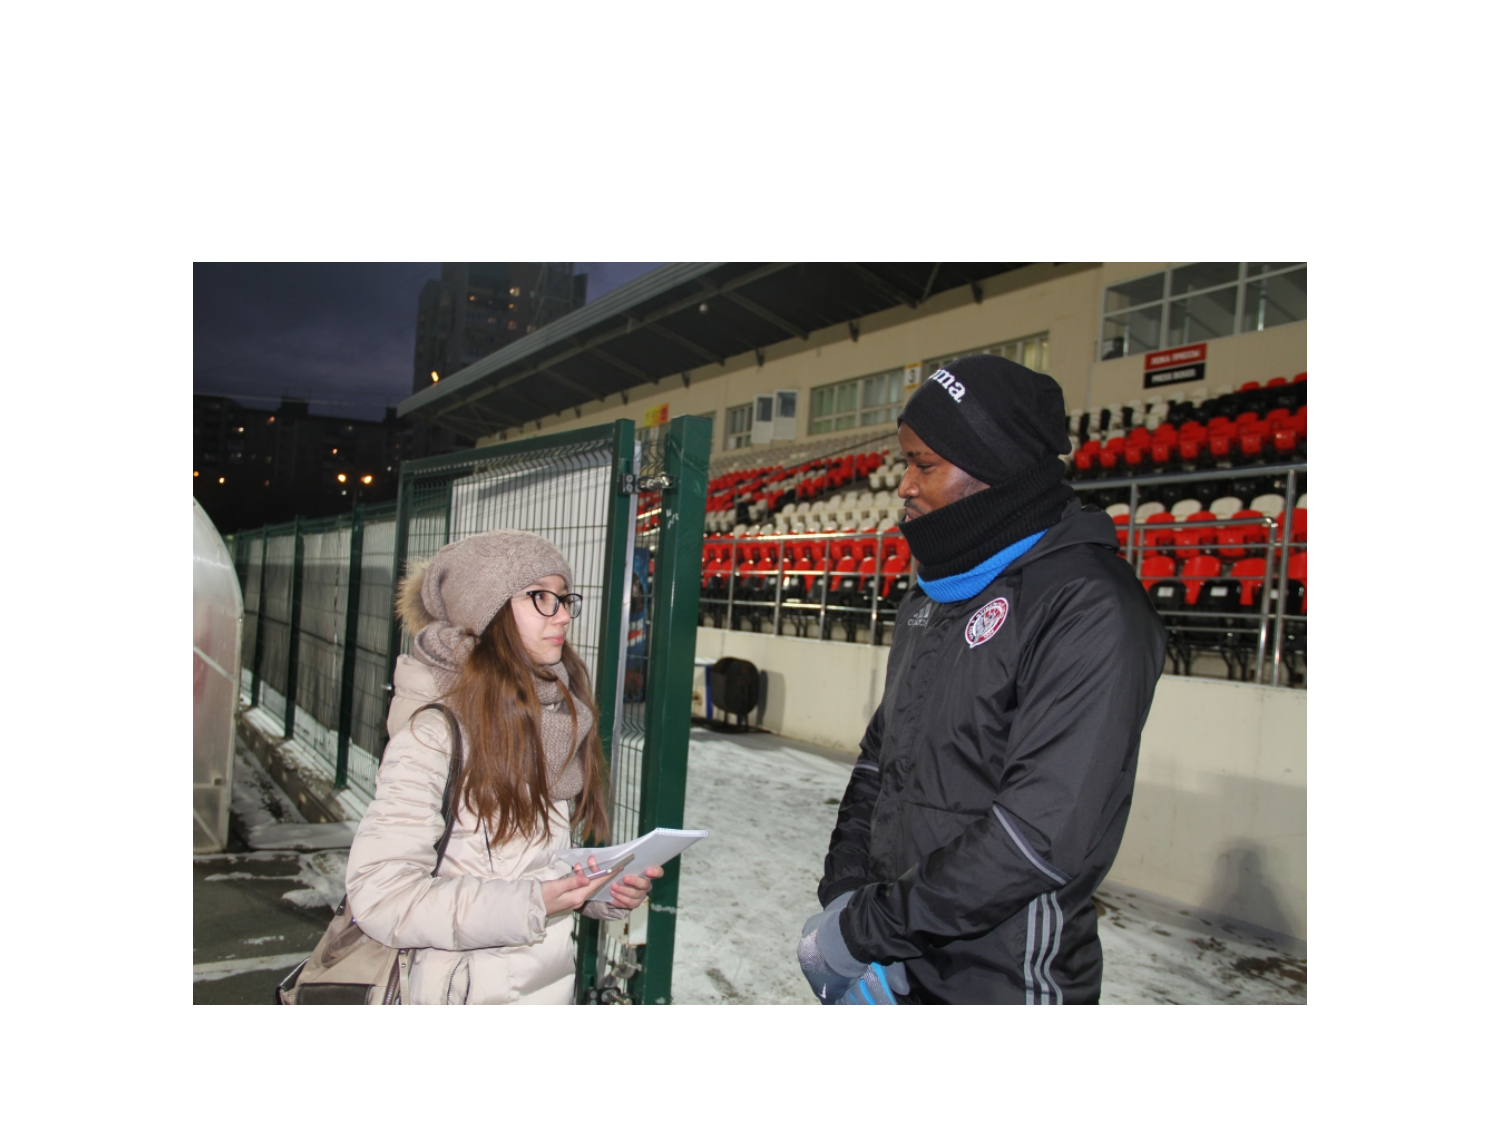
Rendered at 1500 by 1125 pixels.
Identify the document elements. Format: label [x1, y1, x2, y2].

picture [193, 262, 1307, 1005]
